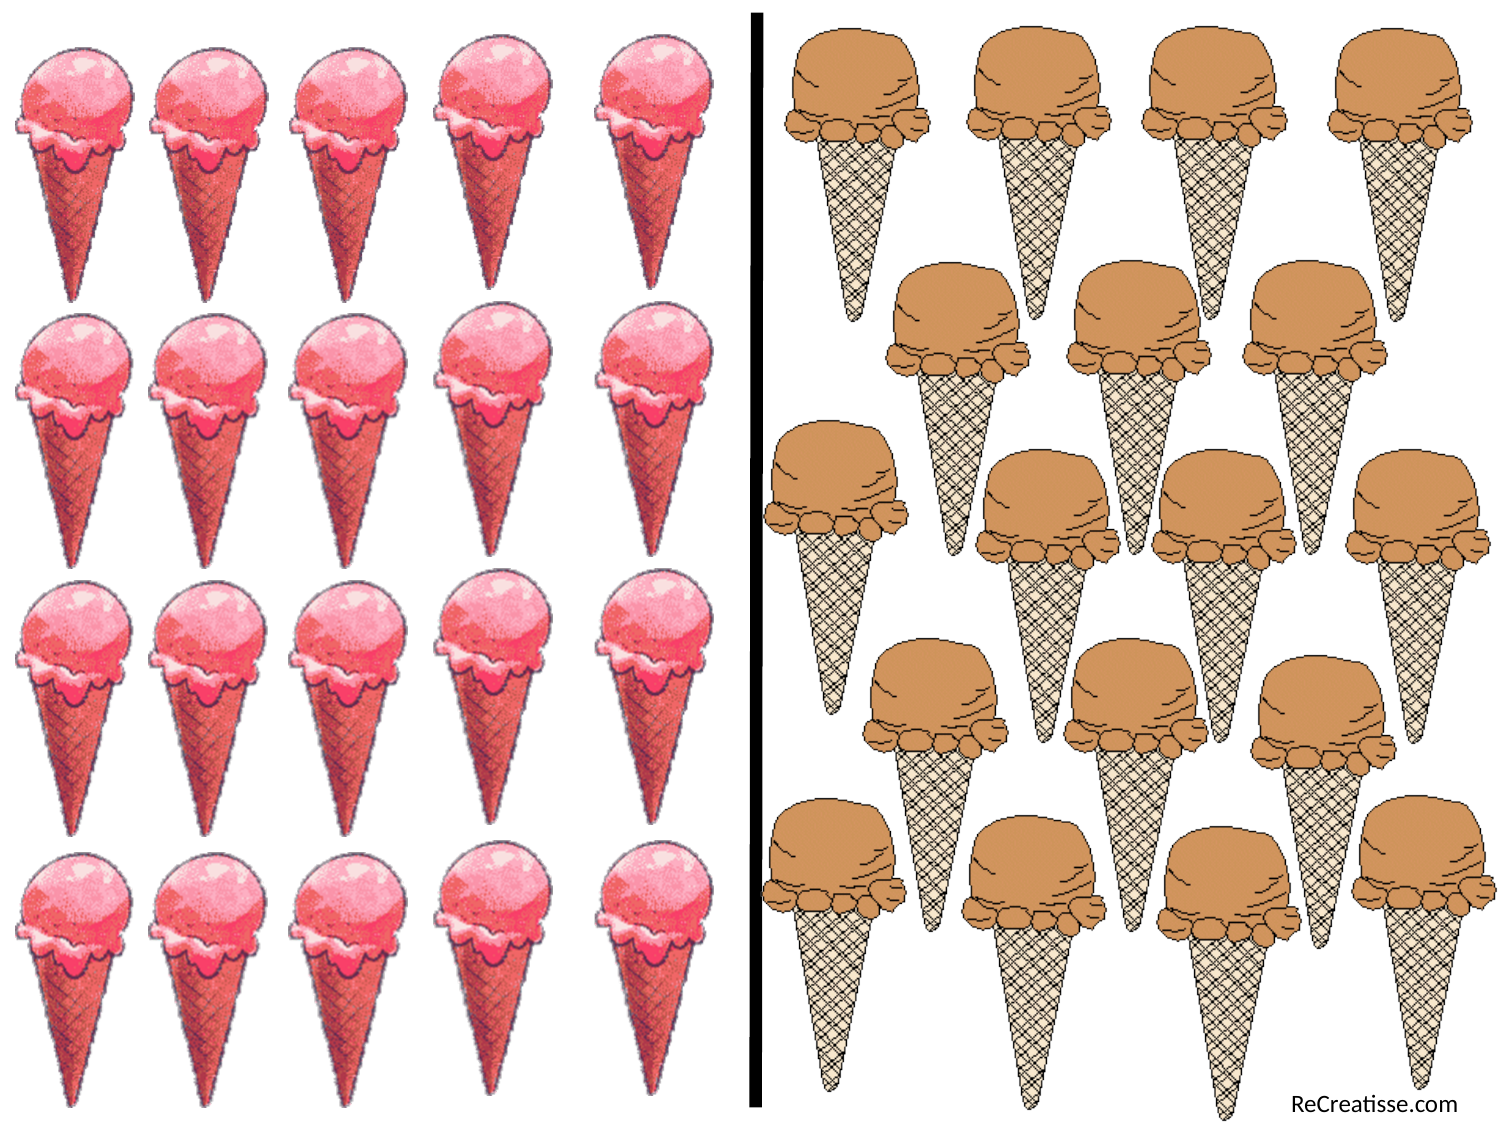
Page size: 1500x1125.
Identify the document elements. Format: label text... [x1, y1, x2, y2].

text_box ReCreatisse.com [1307, 1080, 1500, 1125]
picture [433, 34, 553, 290]
picture [594, 34, 714, 290]
picture [15, 47, 714, 837]
picture [755, 12, 1500, 1125]
picture [15, 840, 714, 1108]
